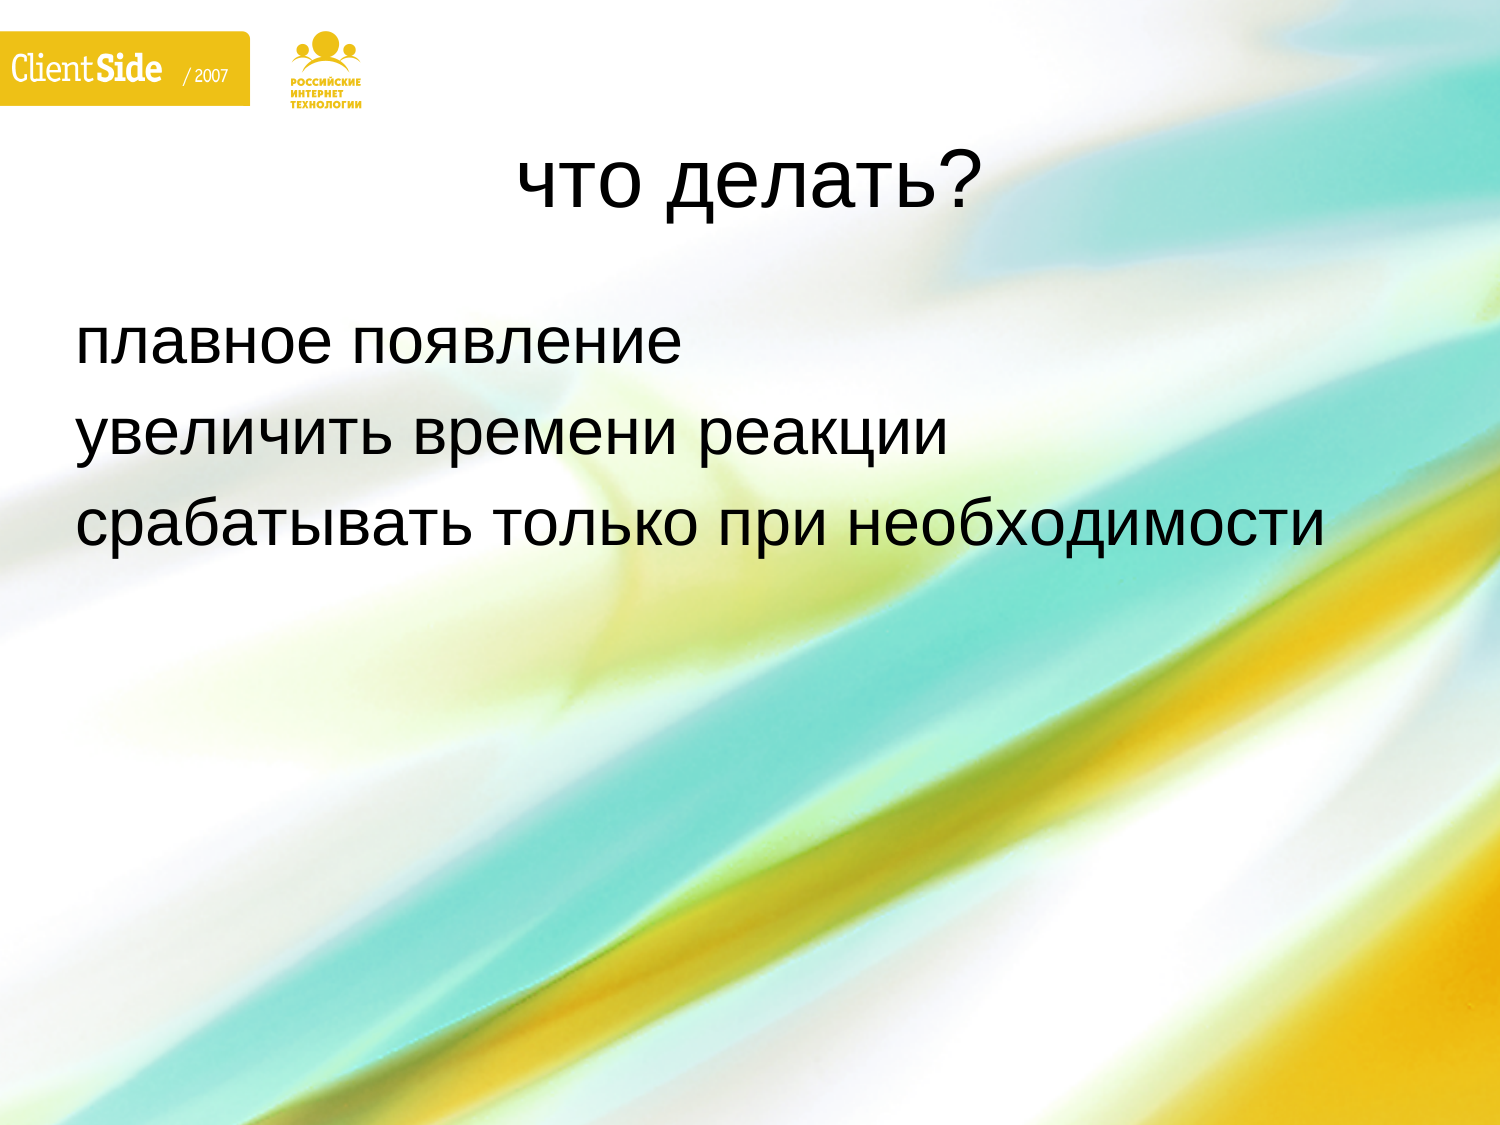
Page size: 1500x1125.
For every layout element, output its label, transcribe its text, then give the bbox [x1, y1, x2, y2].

title что делать? [75, 124, 1426, 234]
picture [0, 0, 1500, 1125]
list плавное появление увеличить времени реакции срабатывать только при необходимости [75, 302, 1426, 1071]
